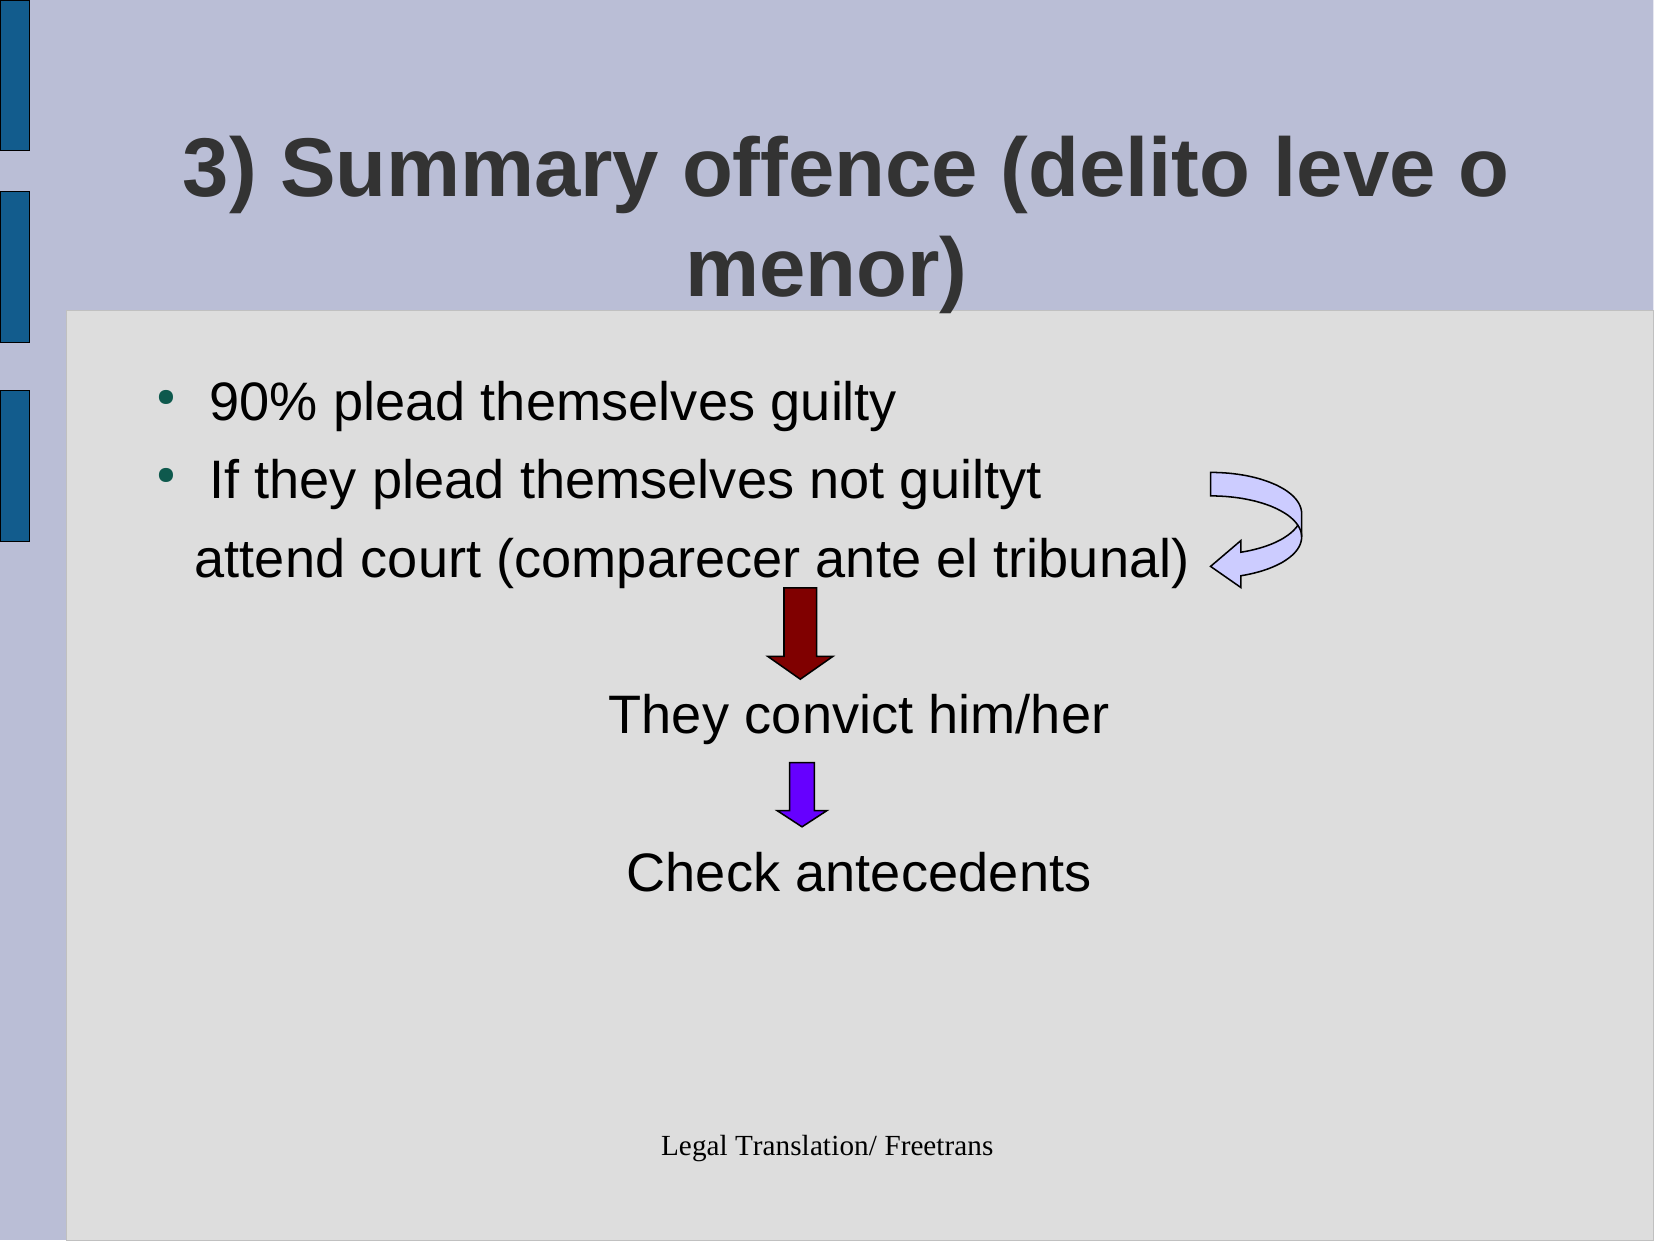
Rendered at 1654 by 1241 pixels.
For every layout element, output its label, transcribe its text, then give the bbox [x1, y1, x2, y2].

text_box [767, 587, 833, 680]
text_box [777, 762, 827, 827]
title 3) Summary offence (delito leve o menor) [123, 94, 1530, 333]
list 90% plead themselves guilty If they plead themselves not guiltyt attend court (comparecer ante el tribunal) They convict him/her Check antecedents [123, 358, 1595, 1241]
text_box [1210, 472, 1302, 588]
